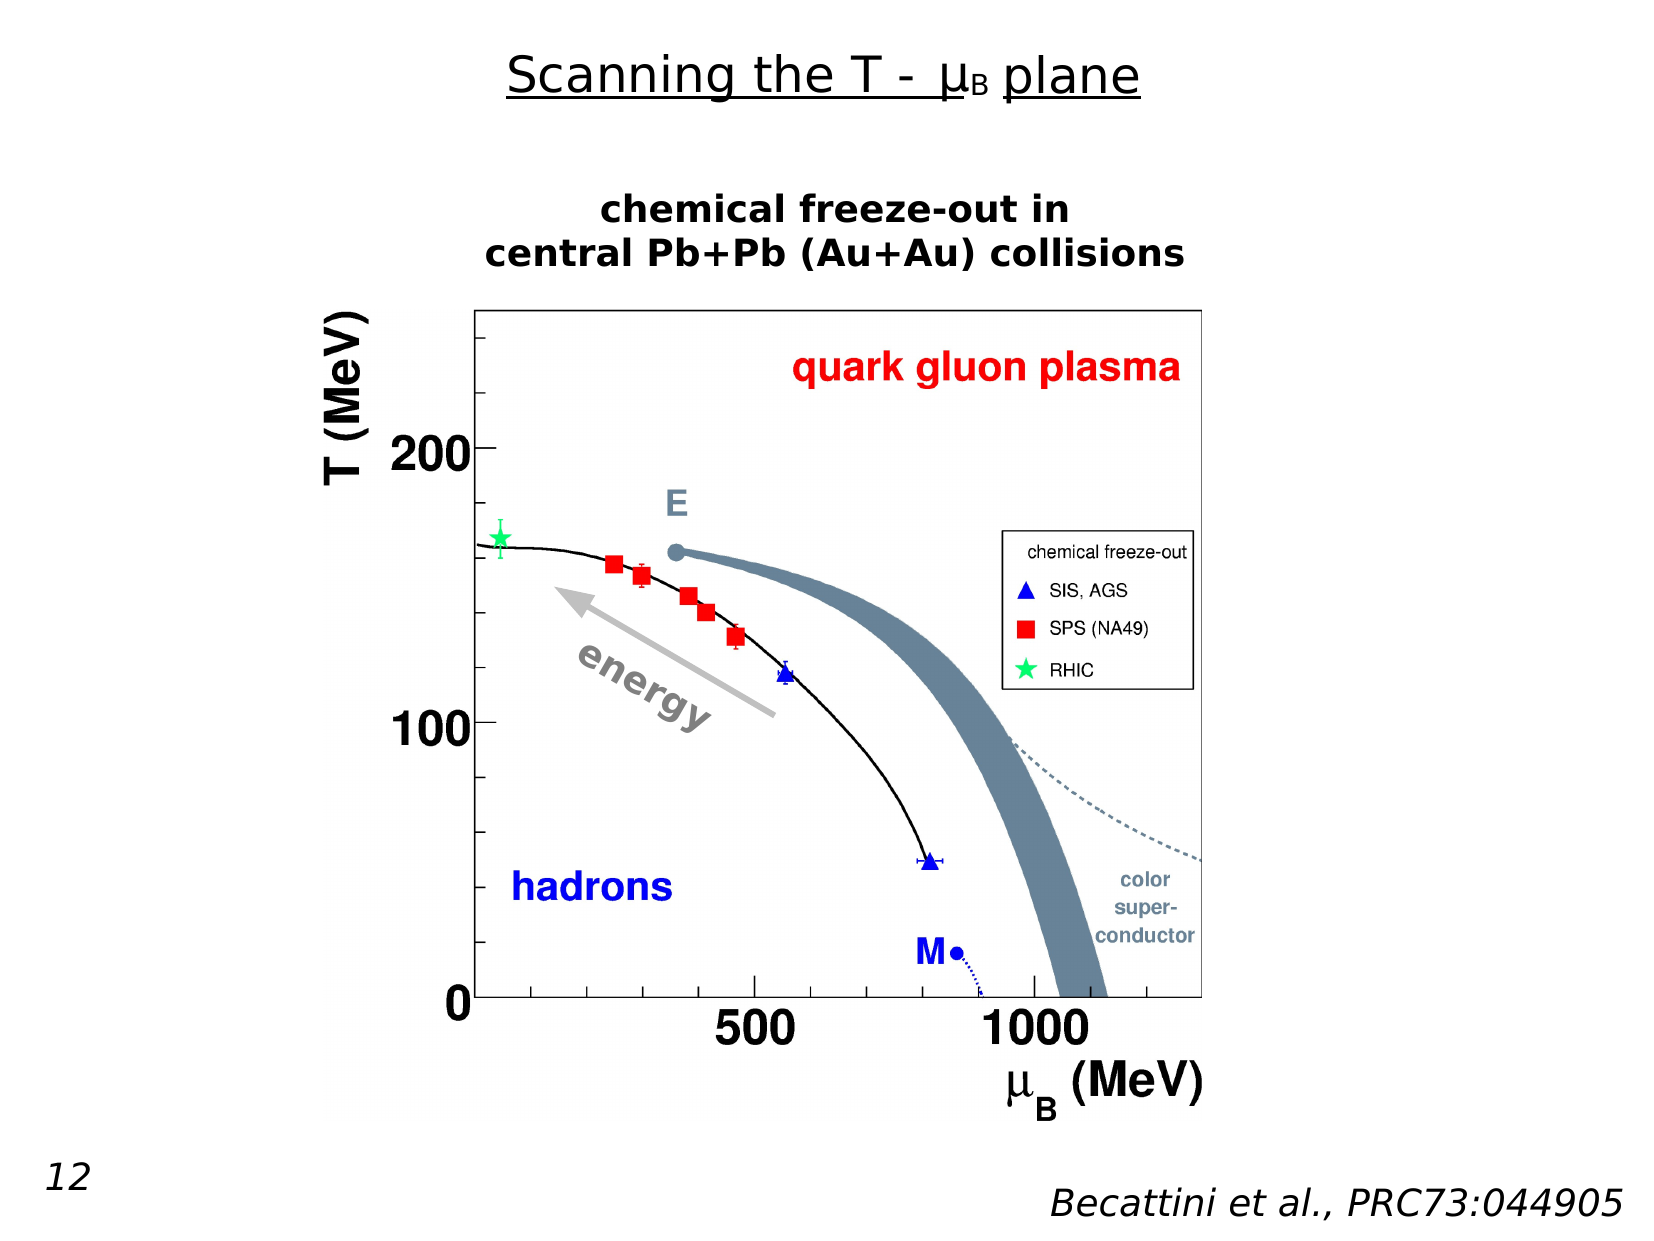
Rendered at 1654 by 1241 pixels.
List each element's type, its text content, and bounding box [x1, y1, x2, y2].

text_box energy [570, 629, 721, 742]
text_box plane [1002, 46, 1142, 105]
picture [323, 309, 1202, 1121]
text_box µB [938, 44, 990, 119]
text_box chemical freeze-out in central Pb+Pb (Au+Au) collisions [484, 188, 1188, 276]
text_box Becattini et al., PRC73:044905 [1050, 1182, 1654, 1226]
text_box Scanning the T - [506, 46, 938, 105]
